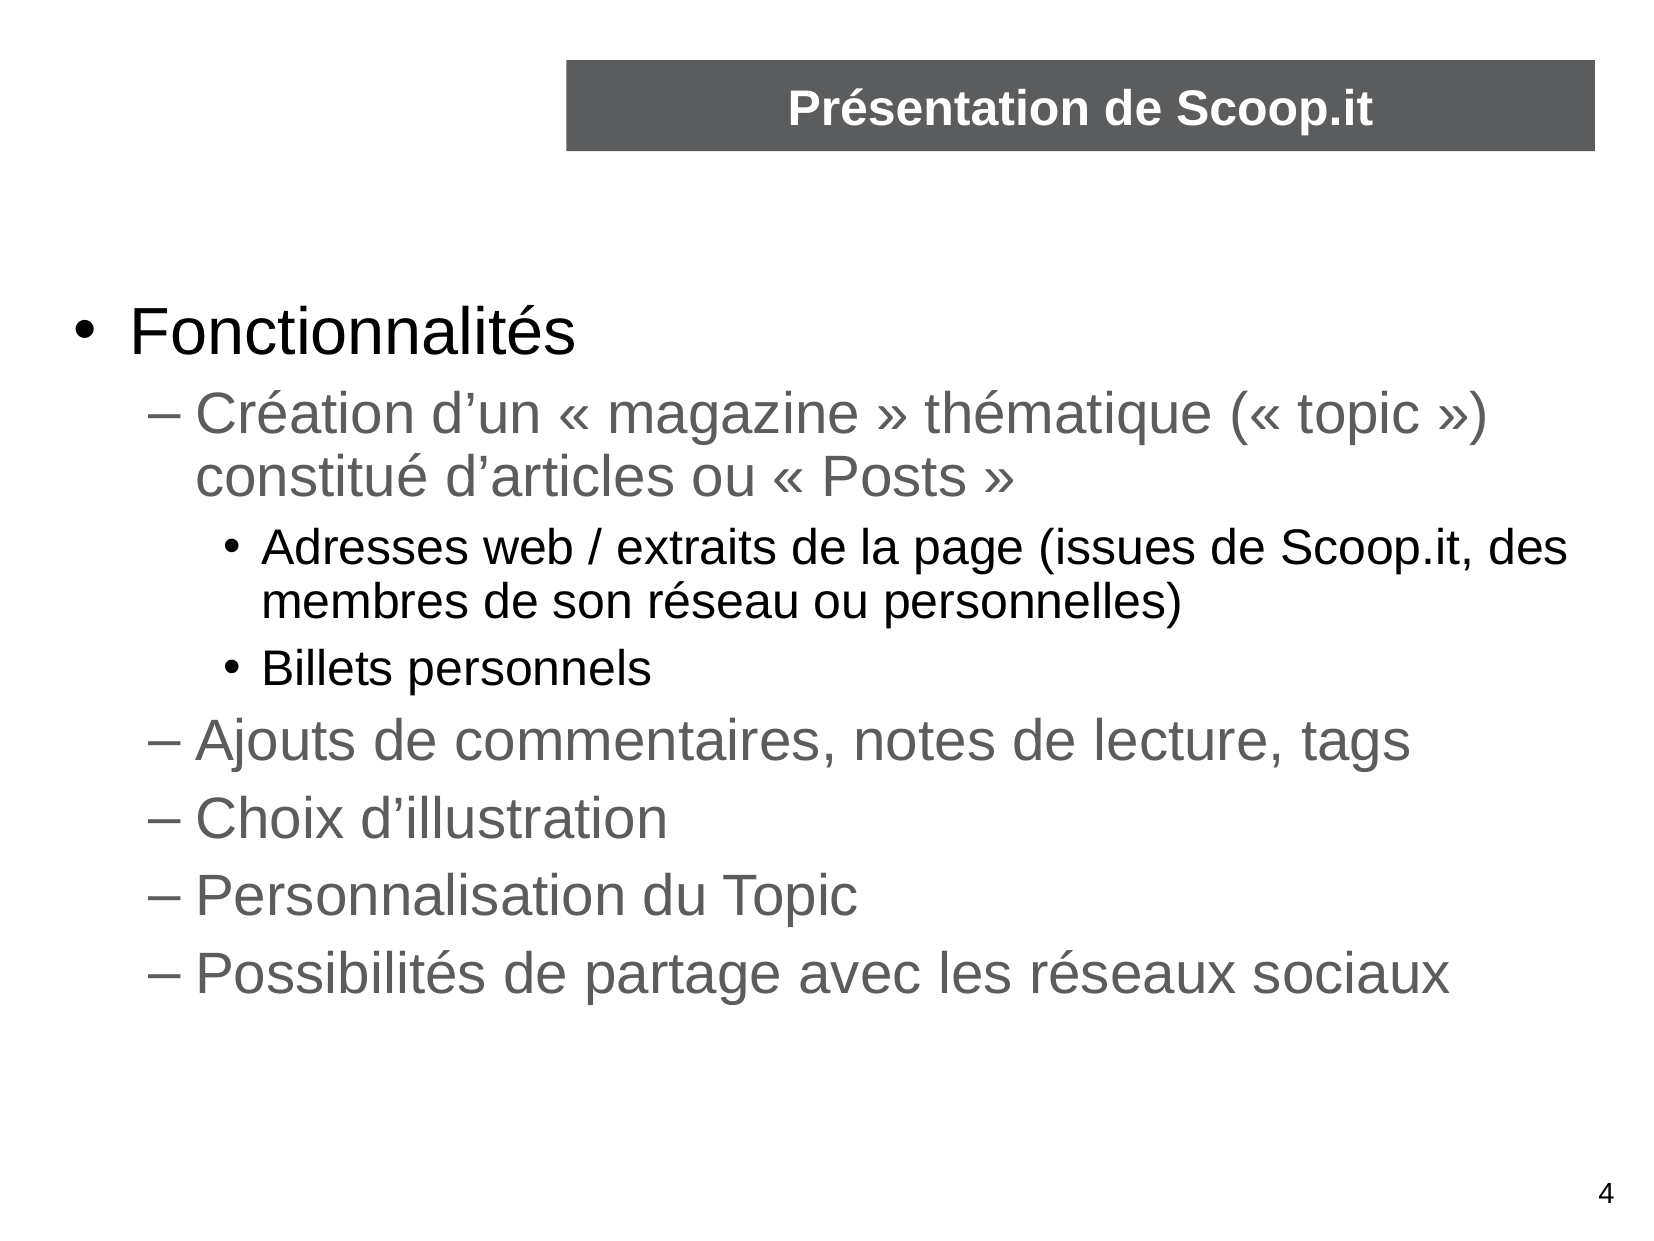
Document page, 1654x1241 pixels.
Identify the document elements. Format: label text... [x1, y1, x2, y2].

text_box <numéro> [1243, 1166, 1630, 1241]
text_box Présentation de Scoop.it [566, 60, 1595, 152]
text_box Fonctionnalités Création d’un « magazine » thématique (« topic ») constitué d’articles ou « Posts » Adresses web / extraits de la page (issues de Scoop.it, des membres de son réseau ou personnelles) Billets personnels Ajouts de commentaires, notes de lecture, tags Choix d’illustration Personnalisation du Topic Possibilités de partage avec les réseaux sociaux [58, 289, 1630, 1154]
